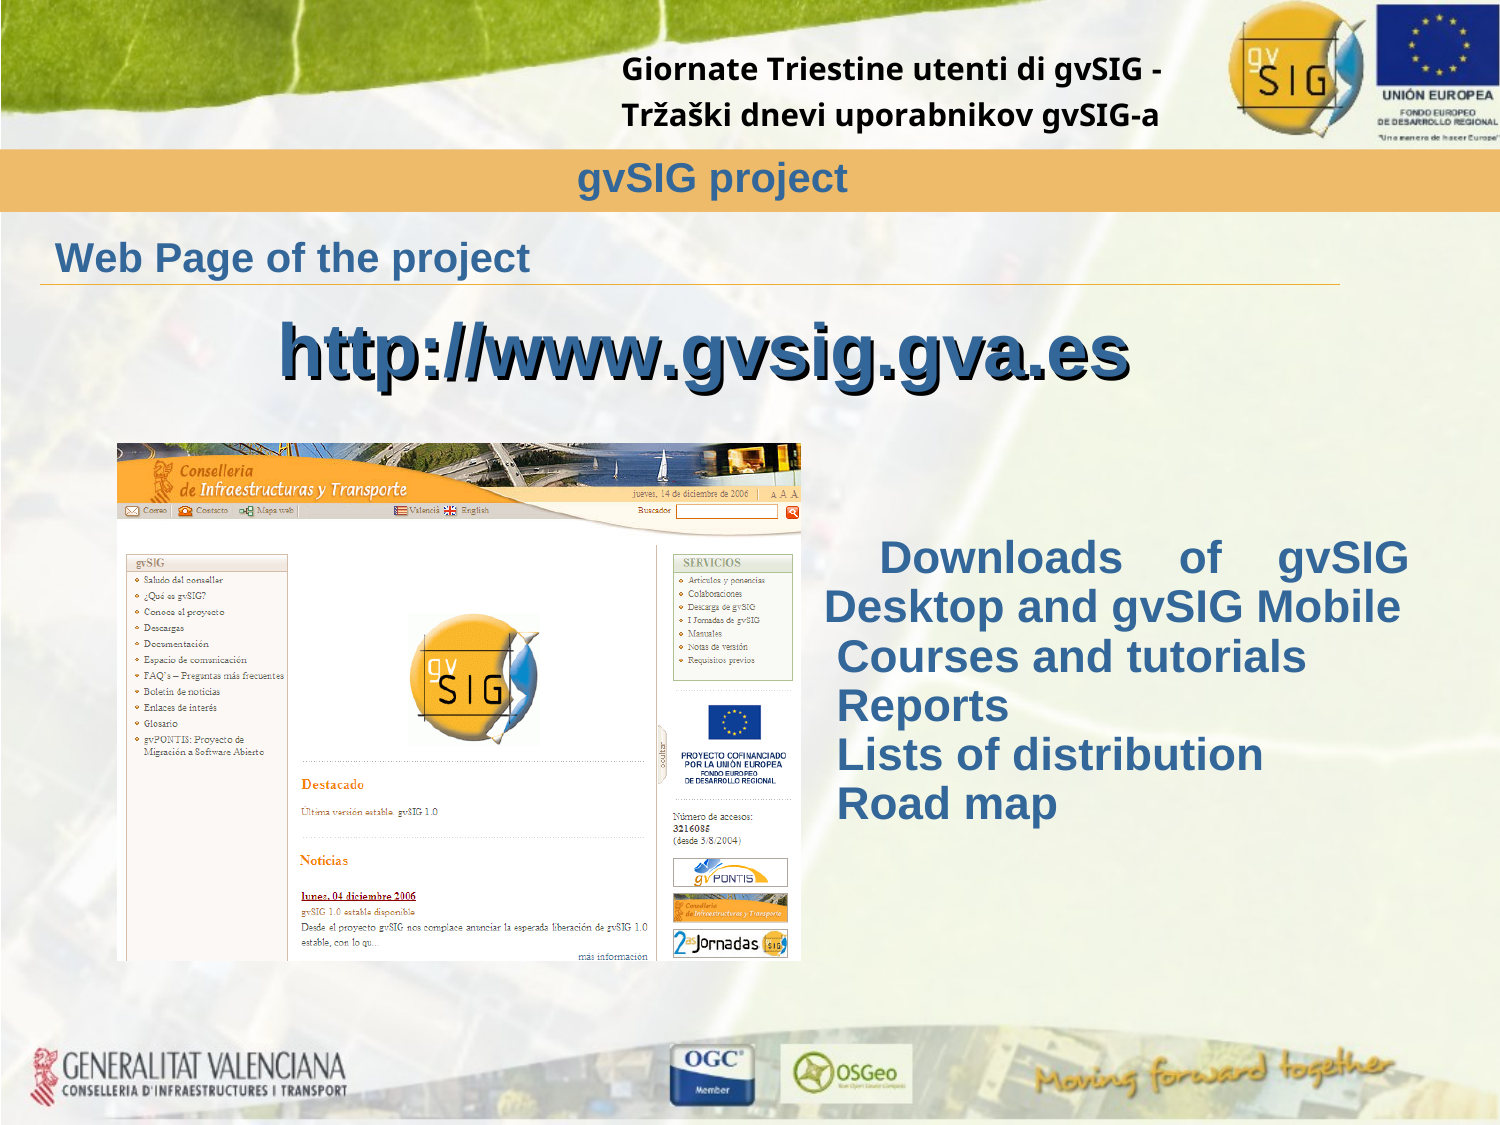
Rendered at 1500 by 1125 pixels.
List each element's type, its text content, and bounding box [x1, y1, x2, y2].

text_box http://www.gvsig.gva.es [262, 304, 1180, 401]
text_box Web Page of the project [40, 219, 691, 290]
text_box Downloads of gvSIG Desktop and gvSIG Mobile Courses and tutorials Reports Lists of distribution Road map [809, 475, 1425, 949]
picture [1, 0, 1500, 149]
picture [1, 212, 1500, 1125]
text_box gvSIG project [0, 149, 1426, 219]
